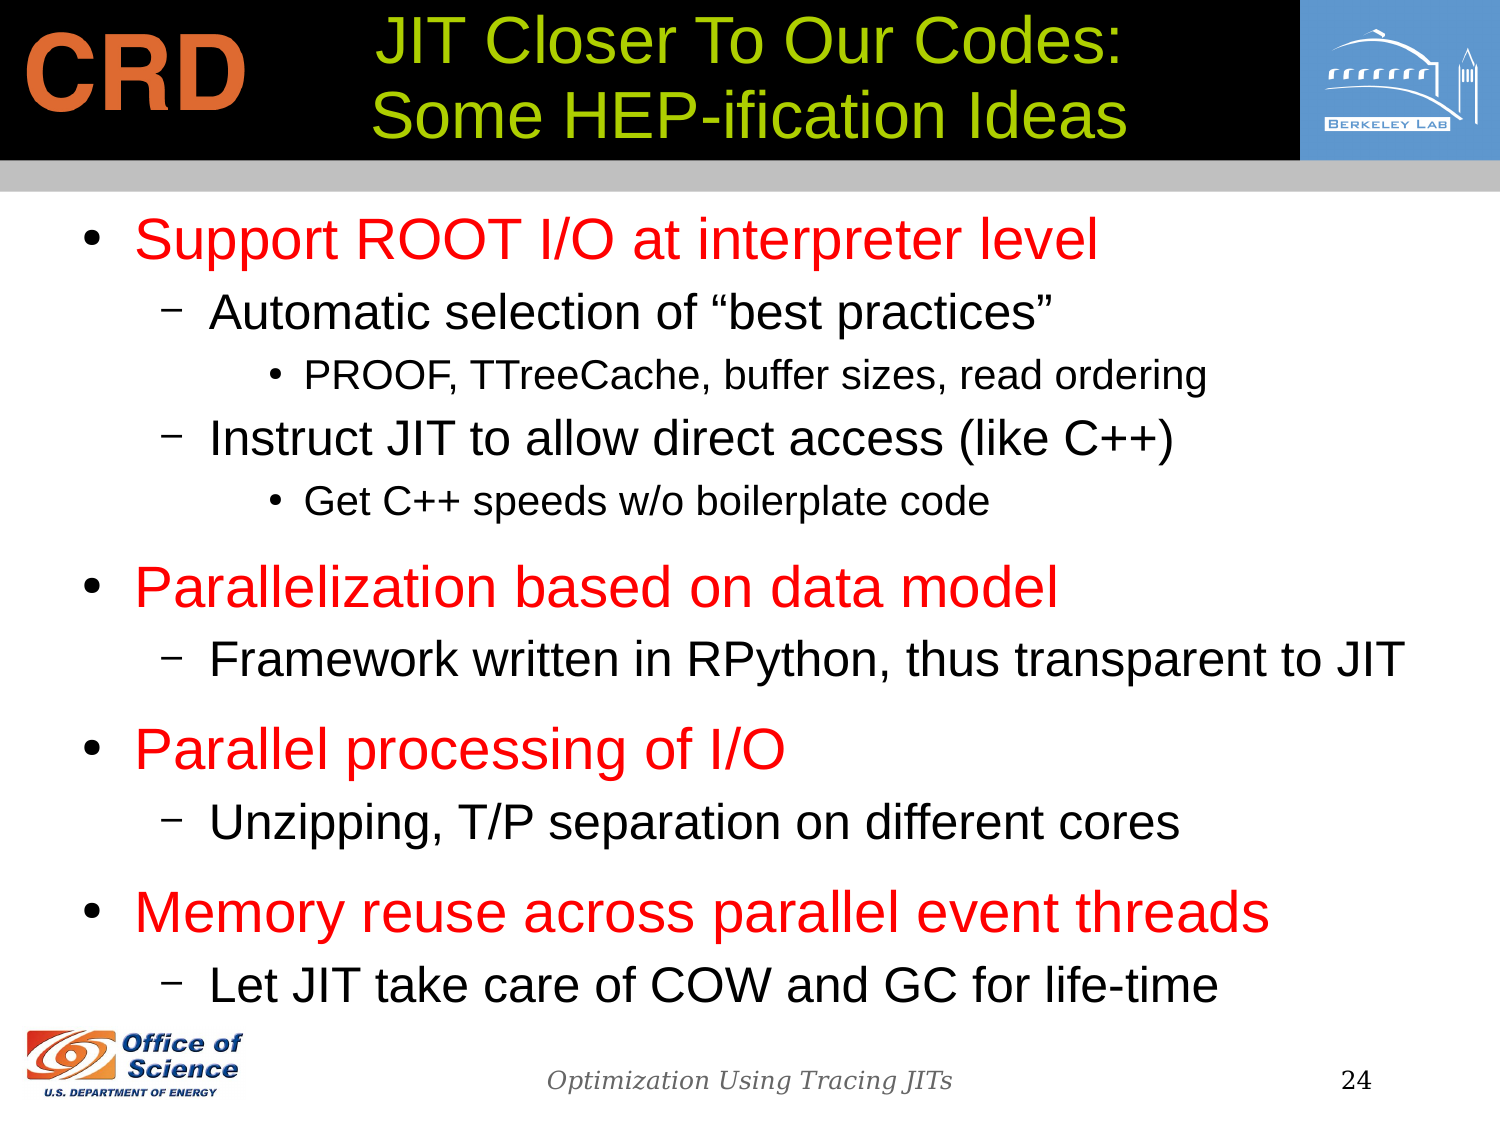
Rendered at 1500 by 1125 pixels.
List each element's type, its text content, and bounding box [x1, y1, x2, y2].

picture [22, 1026, 246, 1100]
list Support ROOT I/O at interpreter level Automatic selection of “best practices” PROOF, TTreeCache, buffer sizes, read ordering Instruct JIT to allow direct access (like C++) Get C++ speeds w/o boilerplate code Parallelization based on data model Framework written in RPython, thus transparent to JIT Parallel processing of I/O Unzipping, T/P separation on different cores Memory reuse across parallel event threads Let JIT take care of COW and GC for life-time [64, 206, 1440, 1033]
picture [0, 0, 266, 149]
title JIT Closer To Our Codes: Some HEP-ification Ideas [306, 0, 1194, 156]
picture [1300, 0, 1500, 160]
